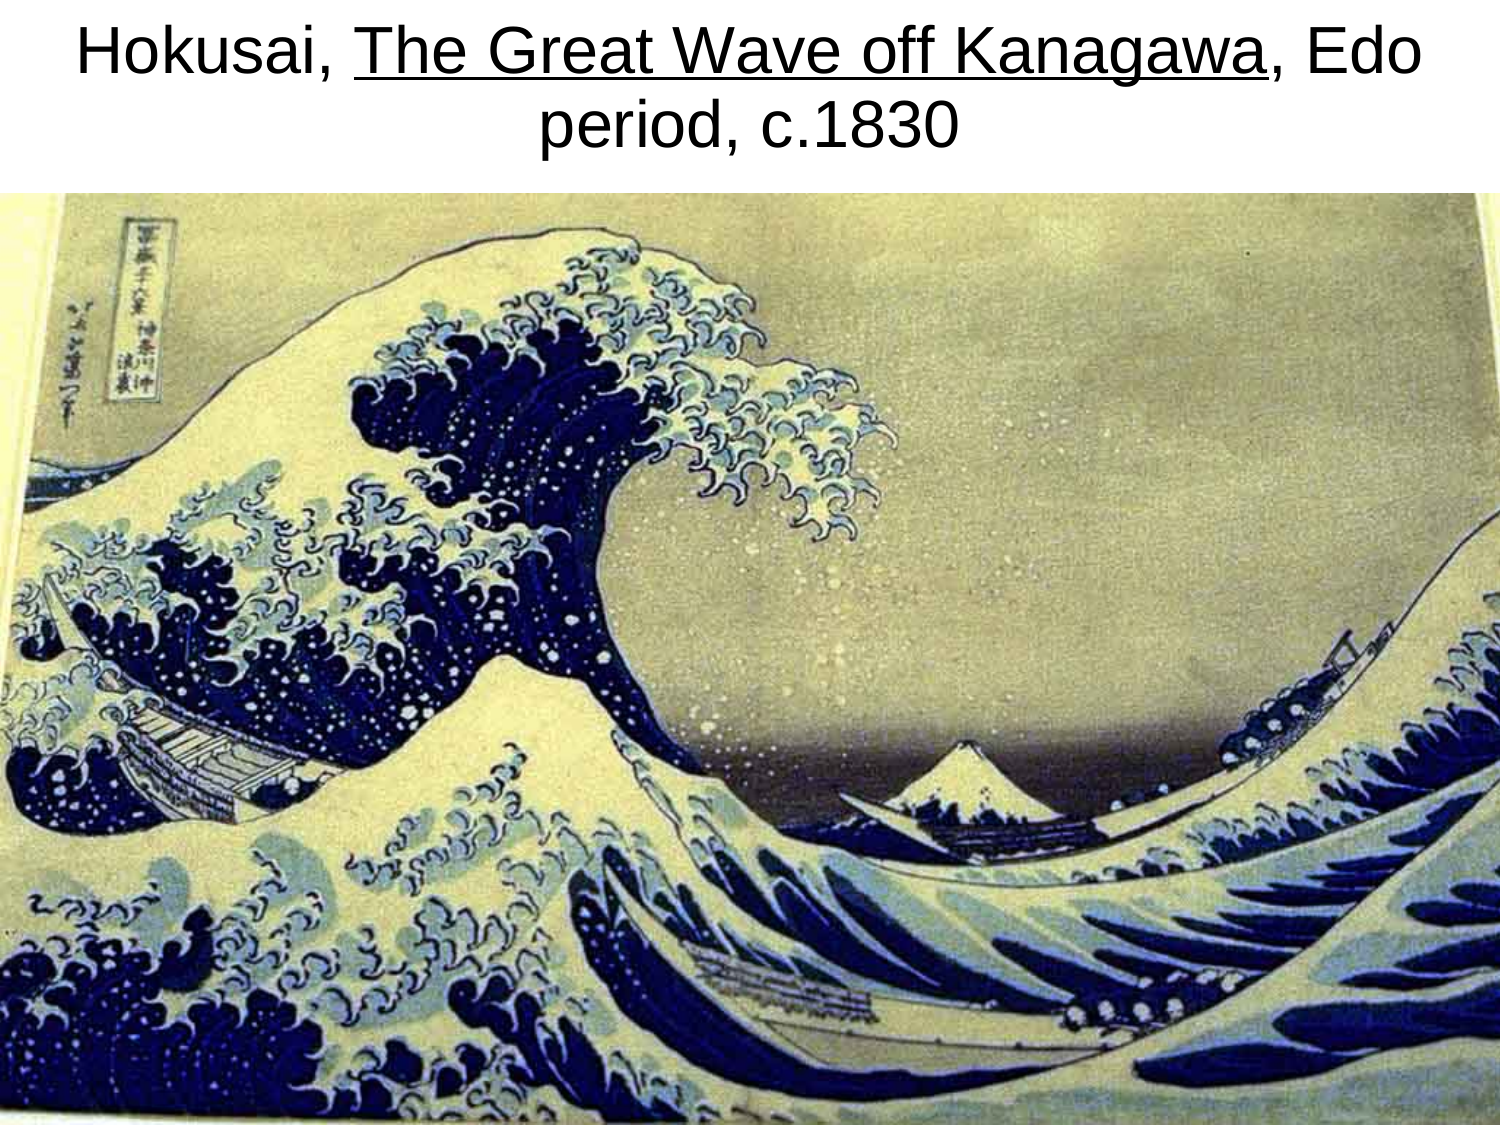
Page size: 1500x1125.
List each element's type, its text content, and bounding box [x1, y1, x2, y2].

title Hokusai, The Great Wave off Kanagawa, Edo period, c.1830 [0, 0, 1500, 176]
picture [0, 193, 1500, 1125]
